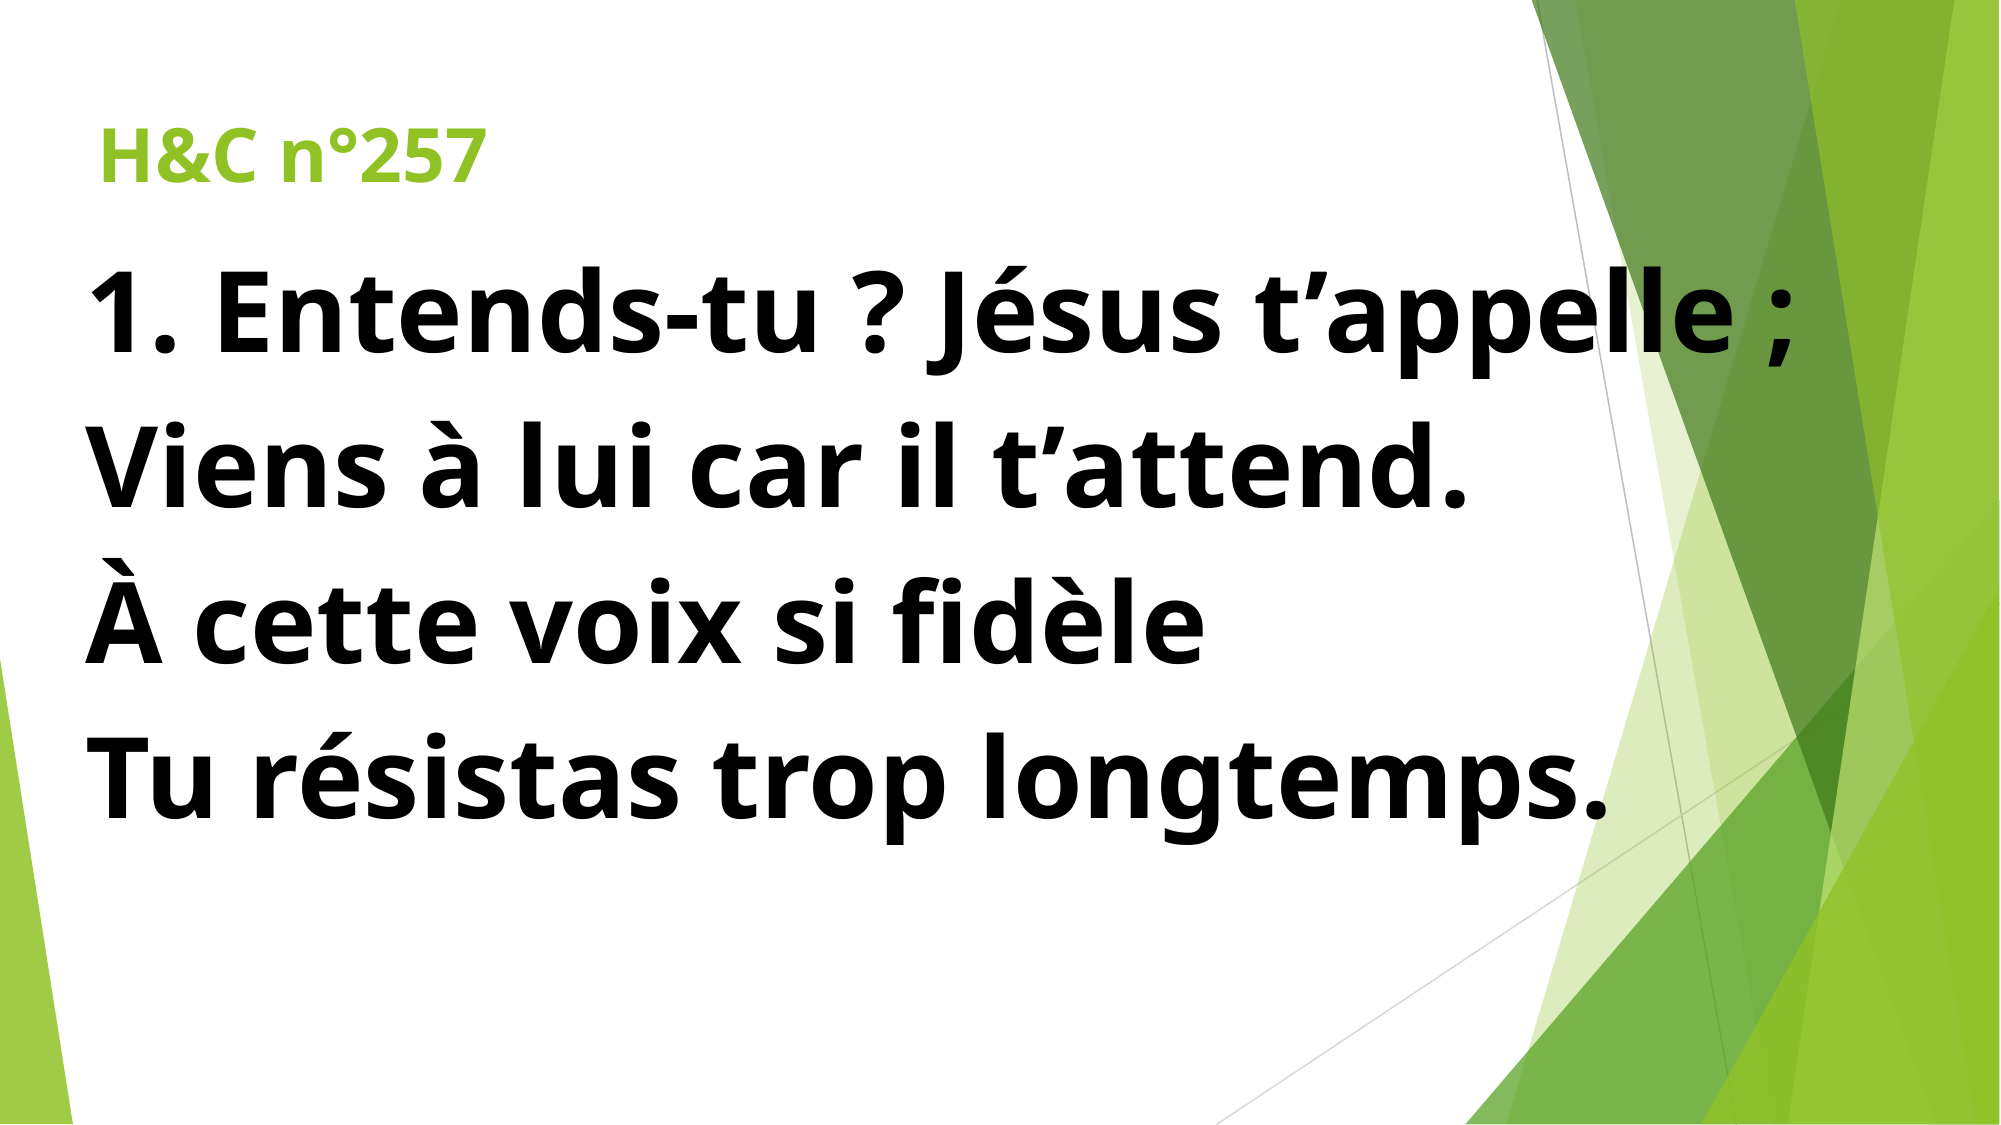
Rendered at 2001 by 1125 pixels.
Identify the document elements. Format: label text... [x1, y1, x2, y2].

text_box H&C n°257 [82, 99, 1522, 212]
text_box 1. Entends-tu ? Jésus t’appelle ; Viens à lui car il t’attend. À cette voix si fidèle Tu résistas trop longtemps. [70, 212, 1961, 1074]
